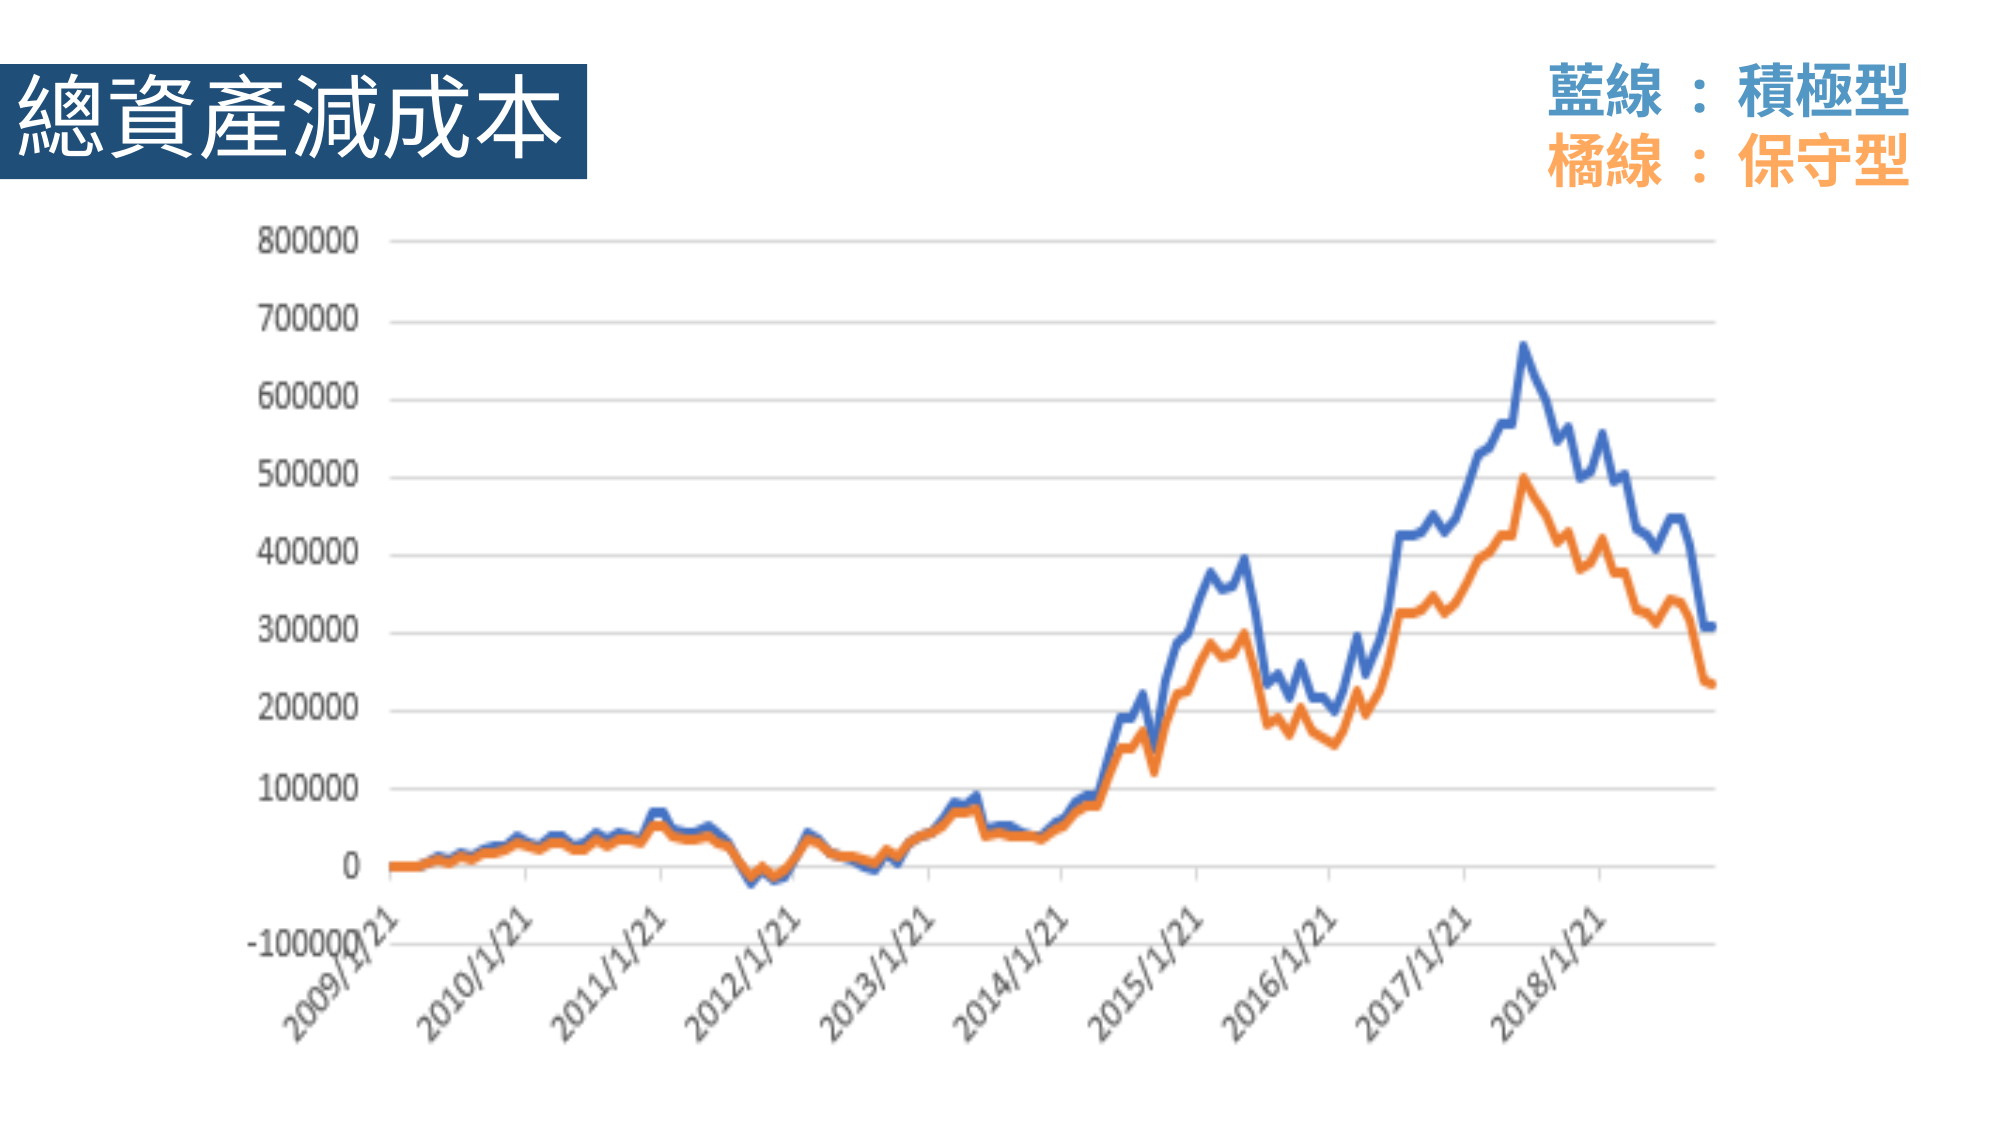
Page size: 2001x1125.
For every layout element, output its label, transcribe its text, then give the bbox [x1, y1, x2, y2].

picture [229, 203, 1771, 1084]
text_box 藍線 : 積極型 橘線 : 保守型 [1532, 47, 2000, 204]
text_box 總資產減成本 [0, 64, 588, 180]
